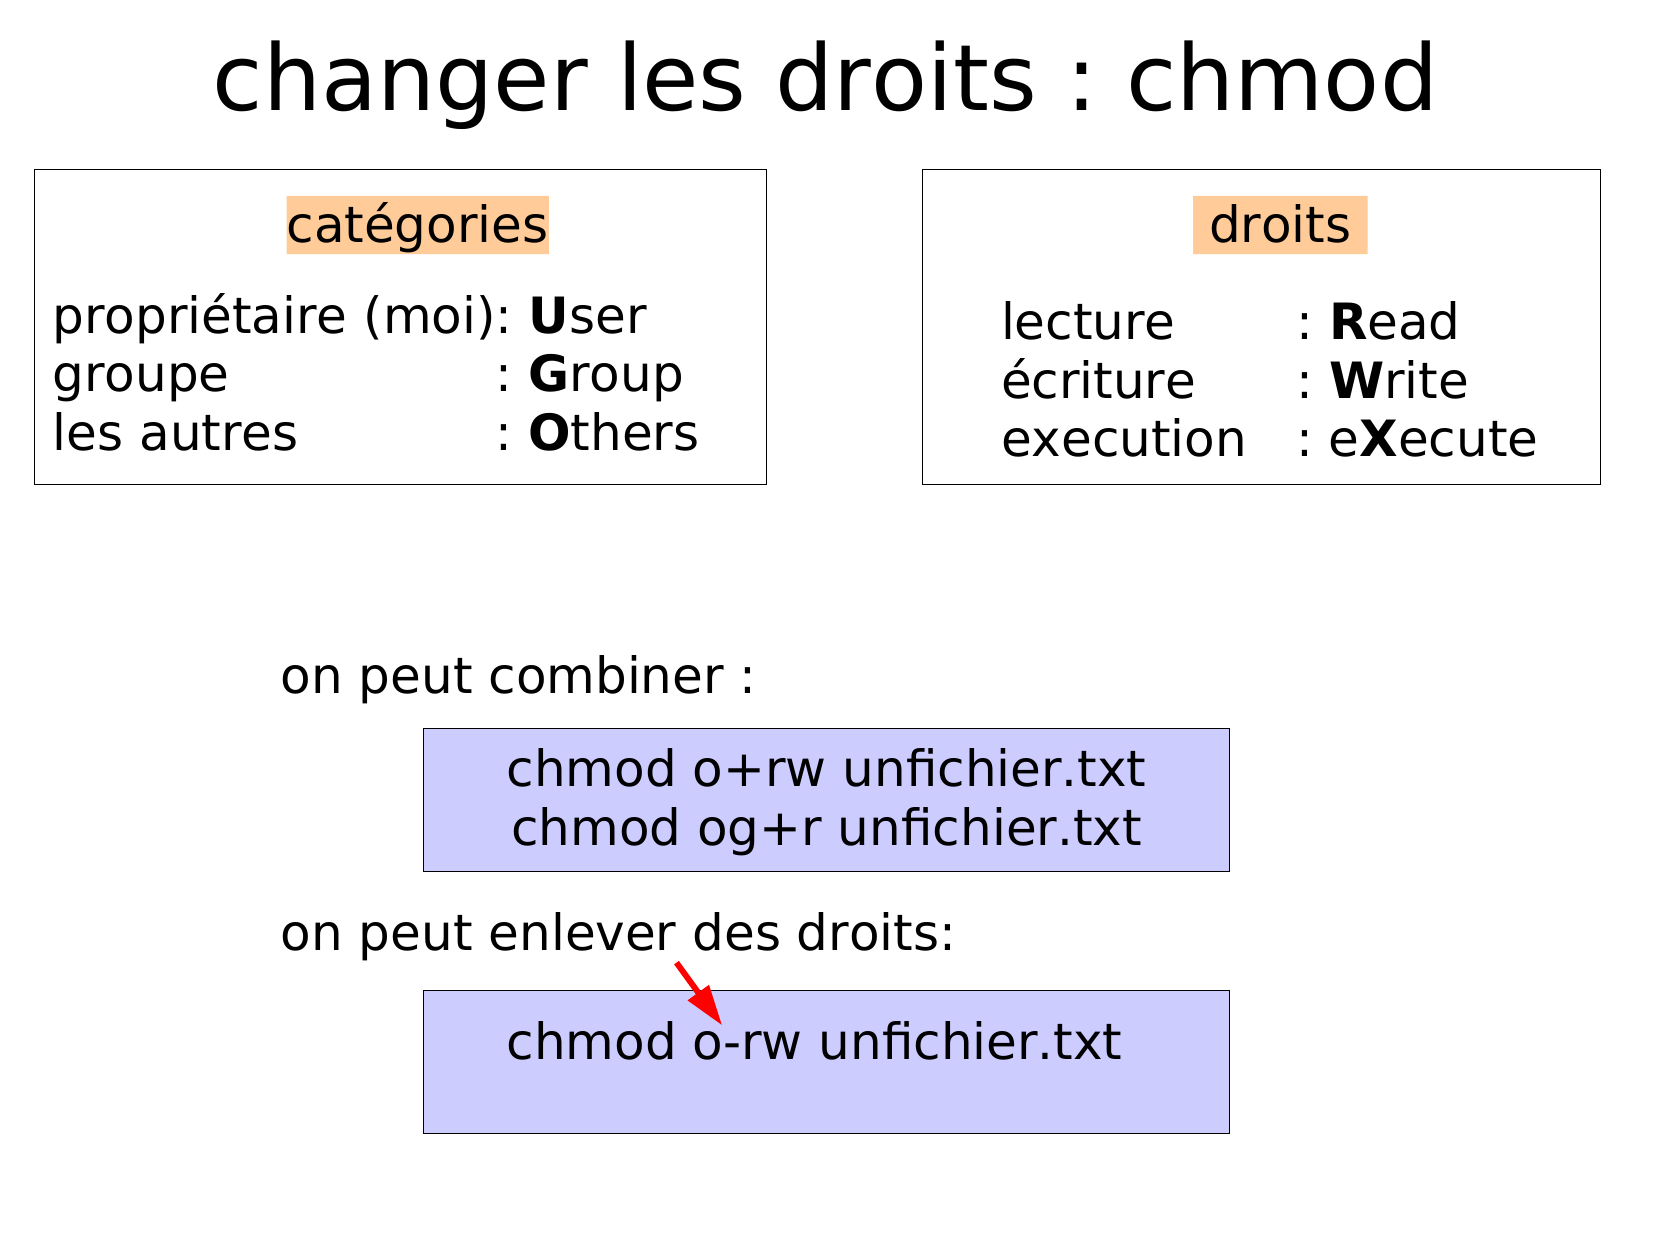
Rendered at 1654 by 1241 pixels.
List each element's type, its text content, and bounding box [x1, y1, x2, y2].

text_box catégories [286, 195, 549, 255]
text_box on peut combiner : [280, 646, 758, 706]
text_box chmod og+r unfichier.txt [511, 798, 1143, 858]
text_box propriétaire (moi): User groupe : Group les autres : Others [52, 287, 768, 462]
text_box [423, 990, 1230, 1134]
text_box chmod o-rw unfichier.txt [506, 1013, 1147, 1072]
text_box lecture : Read écriture : Write execution : eXecute [1001, 293, 1539, 469]
text_box [423, 728, 1230, 872]
title changer les droits : chmod [15, 17, 1638, 140]
text_box chmod o+rw unfichier.txt [506, 740, 1147, 799]
text_box droits [1193, 195, 1368, 255]
text_box on peut enlever des droits: [280, 904, 957, 963]
